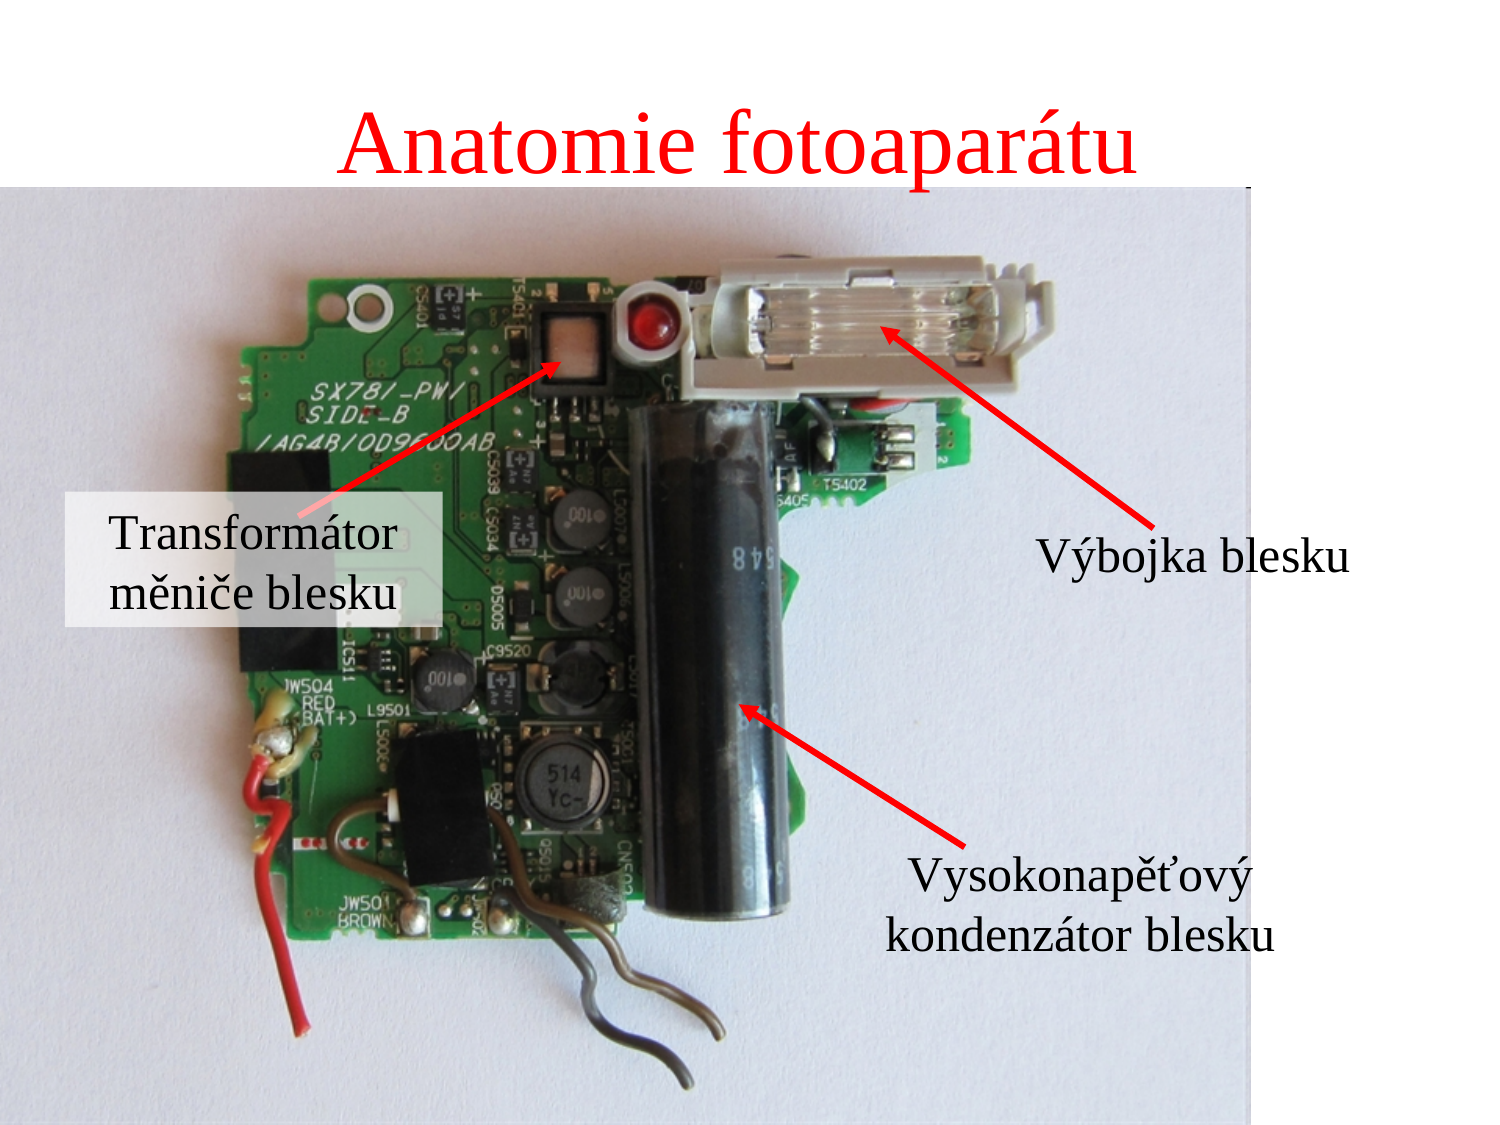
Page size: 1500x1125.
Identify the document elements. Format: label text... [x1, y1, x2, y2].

text_box Vysokonapěťový kondenzátor blesku [844, 834, 1317, 970]
title Anatomie fotoaparátu [100, 42, 1376, 231]
text_box Transformátor měniče blesku [64, 491, 443, 628]
picture [0, 187, 1251, 1125]
text_box Výbojka blesku [986, 515, 1400, 591]
